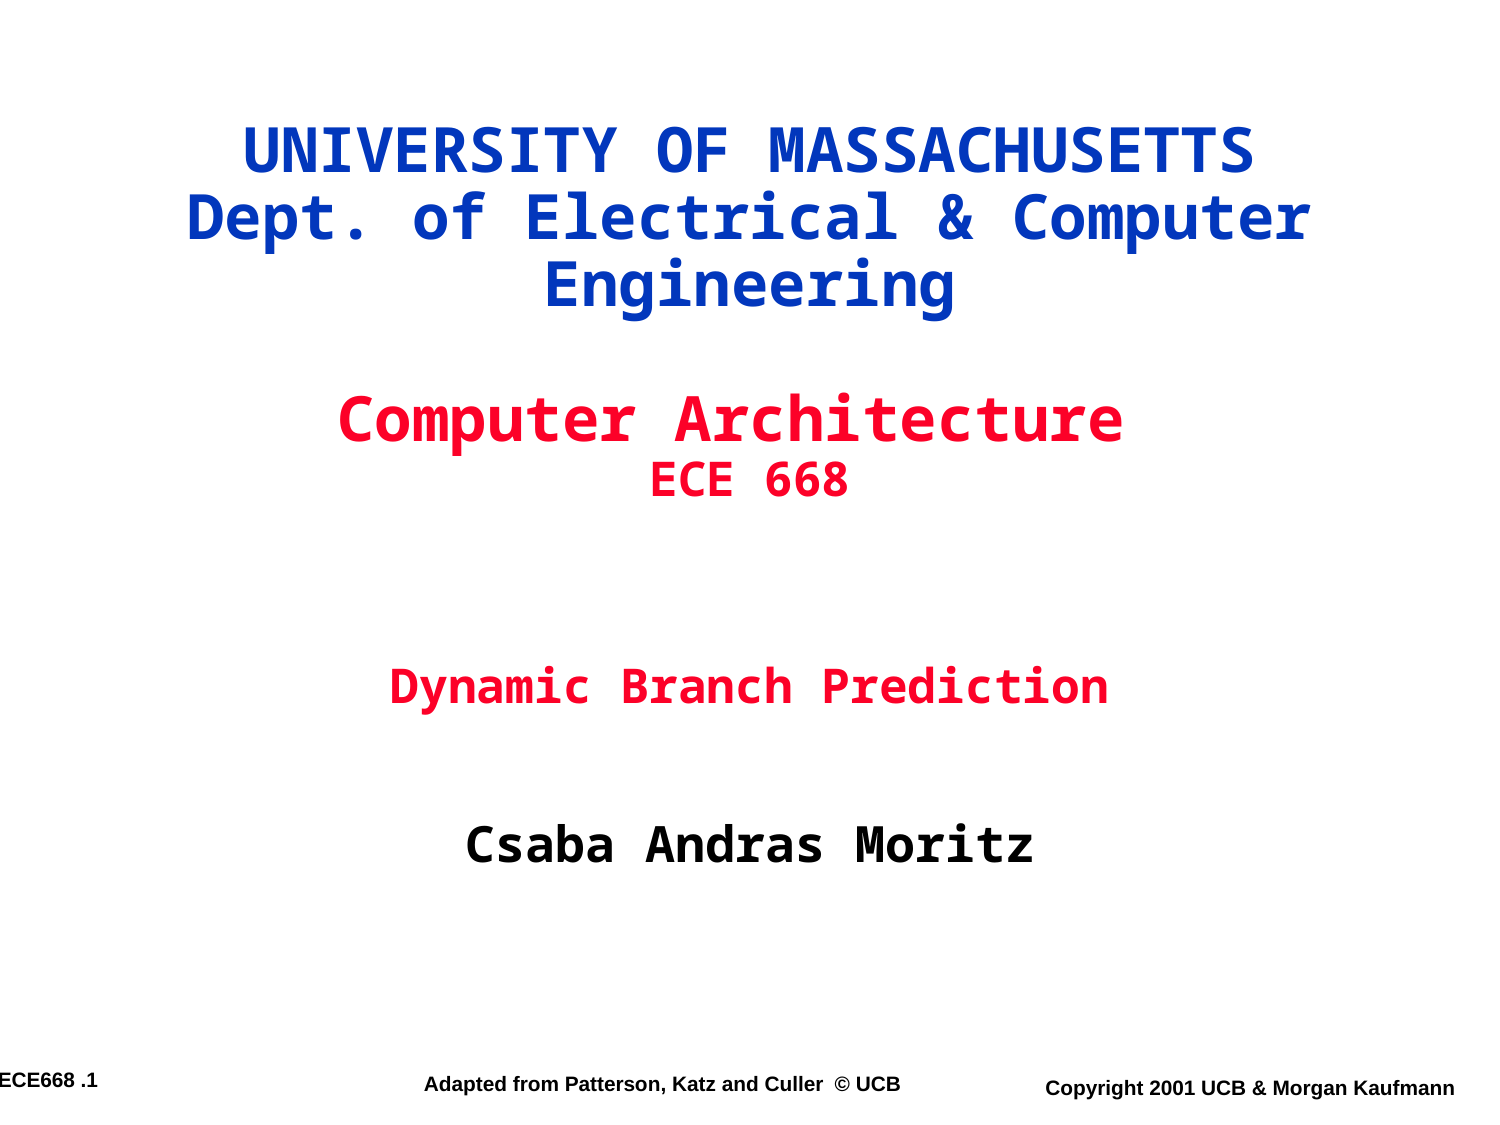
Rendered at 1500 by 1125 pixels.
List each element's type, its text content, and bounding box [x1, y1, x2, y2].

text_box Csaba Andras Moritz [225, 733, 1276, 1020]
title UNIVERSITY OF MASSACHUSETTS Dept. of Electrical & Computer Engineering Computer Architecture ECE 668 Dynamic Branch Prediction [50, 110, 1450, 721]
